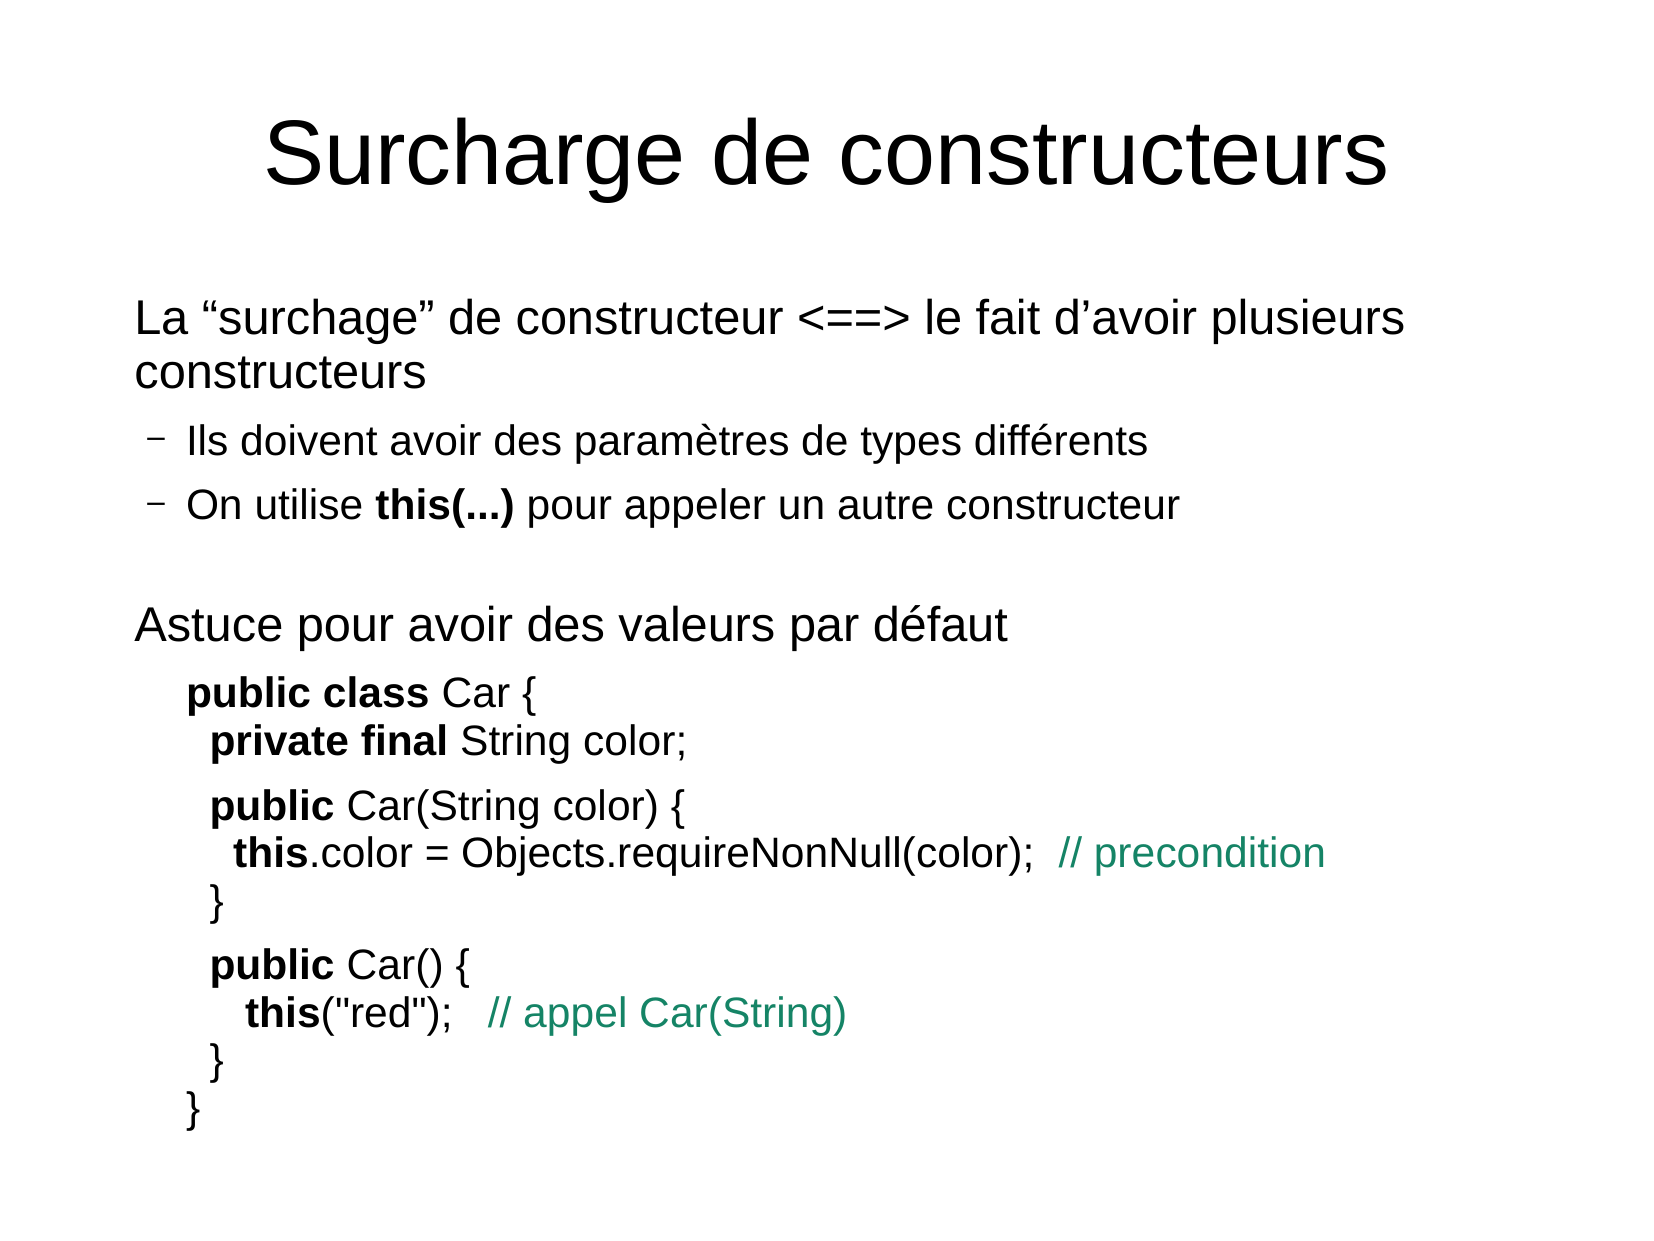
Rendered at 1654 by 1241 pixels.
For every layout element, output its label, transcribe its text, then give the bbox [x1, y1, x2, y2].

list La “surchage” de constructeur <==> le fait d’avoir plusieurs constructeurs Ils doivent avoir des paramètres de types différents On utilise this(...) pour appeler un autre constructeur Astuce pour avoir des valeurs par défaut public class Car { private final String color; public Car(String color) { this.color = Objects.requireNonNull(color); // precondition } public Car() { this("red"); // appel Car(String) } } [82, 290, 1571, 1141]
title Surcharge de constructeurs [82, 49, 1571, 257]
